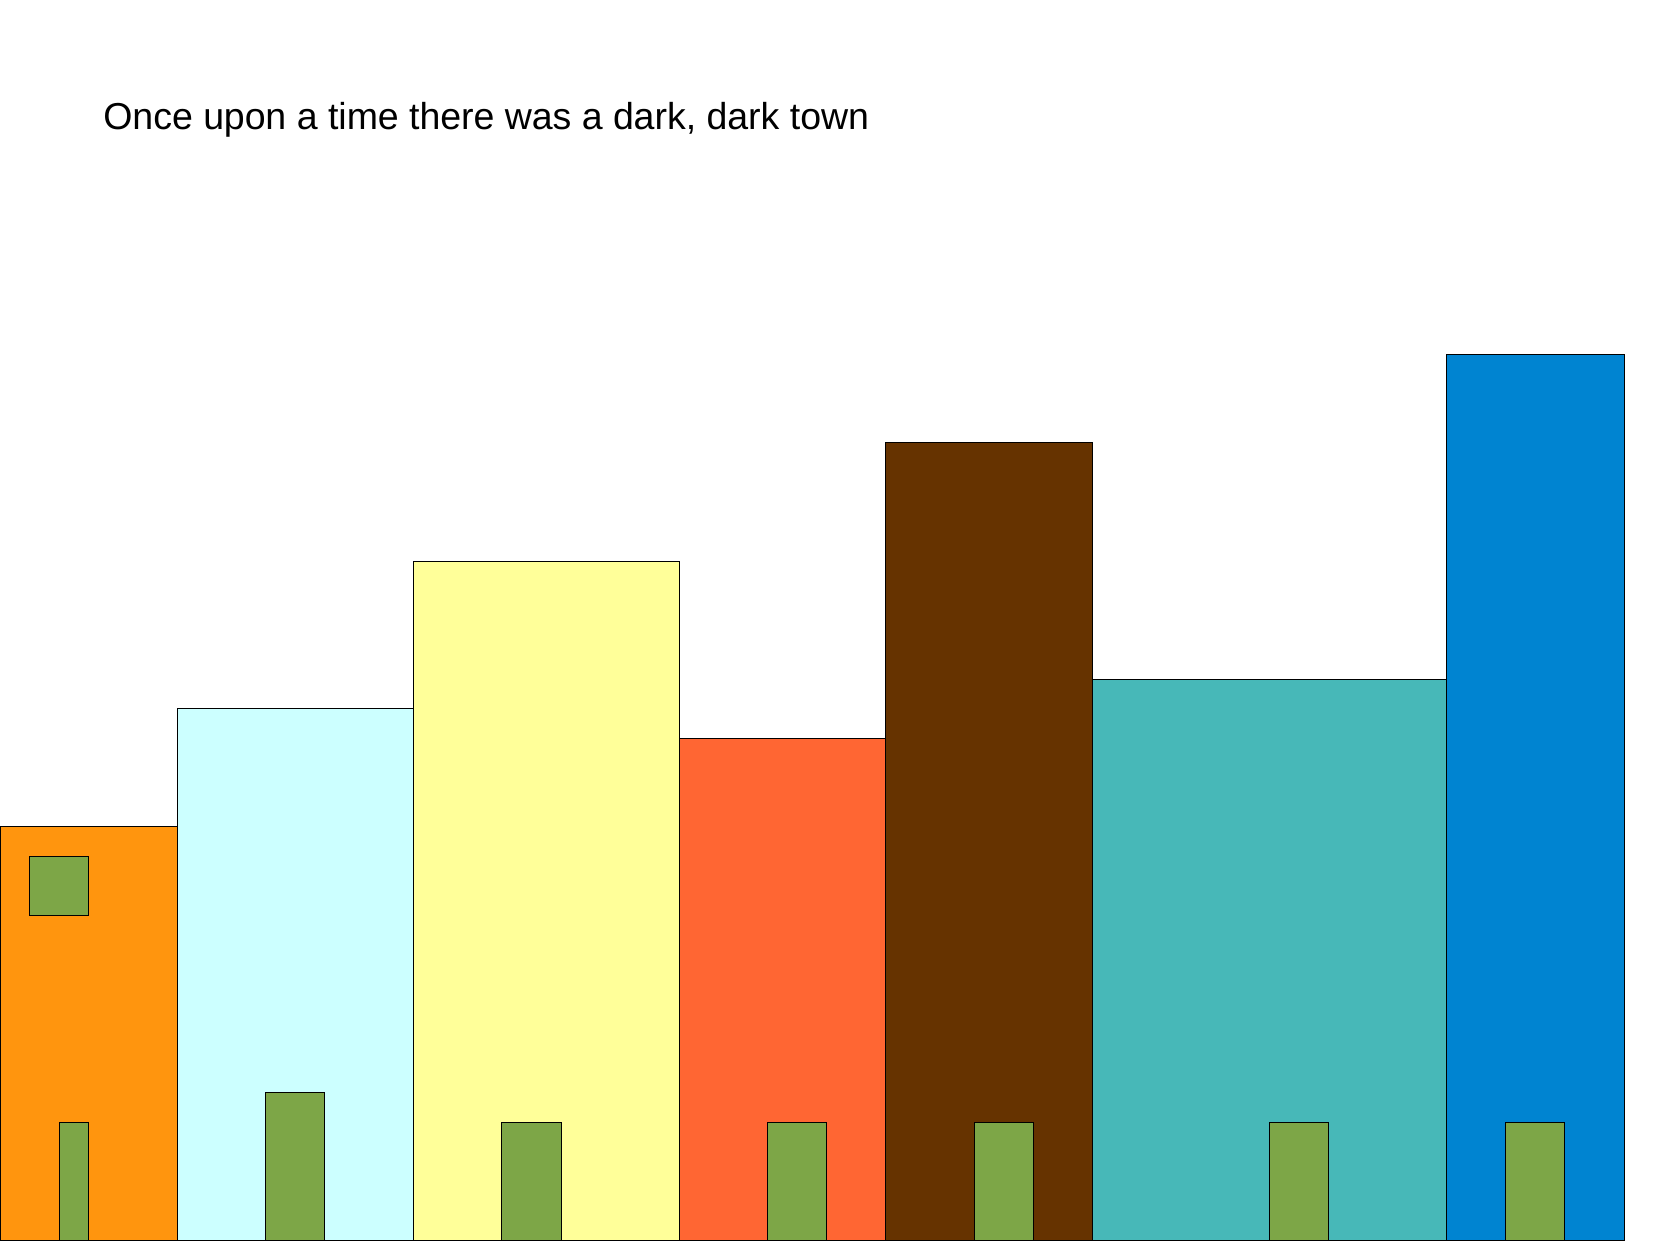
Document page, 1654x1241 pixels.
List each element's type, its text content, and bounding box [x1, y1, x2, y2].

text_box [0, 354, 1625, 1241]
text_box Once upon a time there was a dark, dark town [88, 88, 1447, 146]
